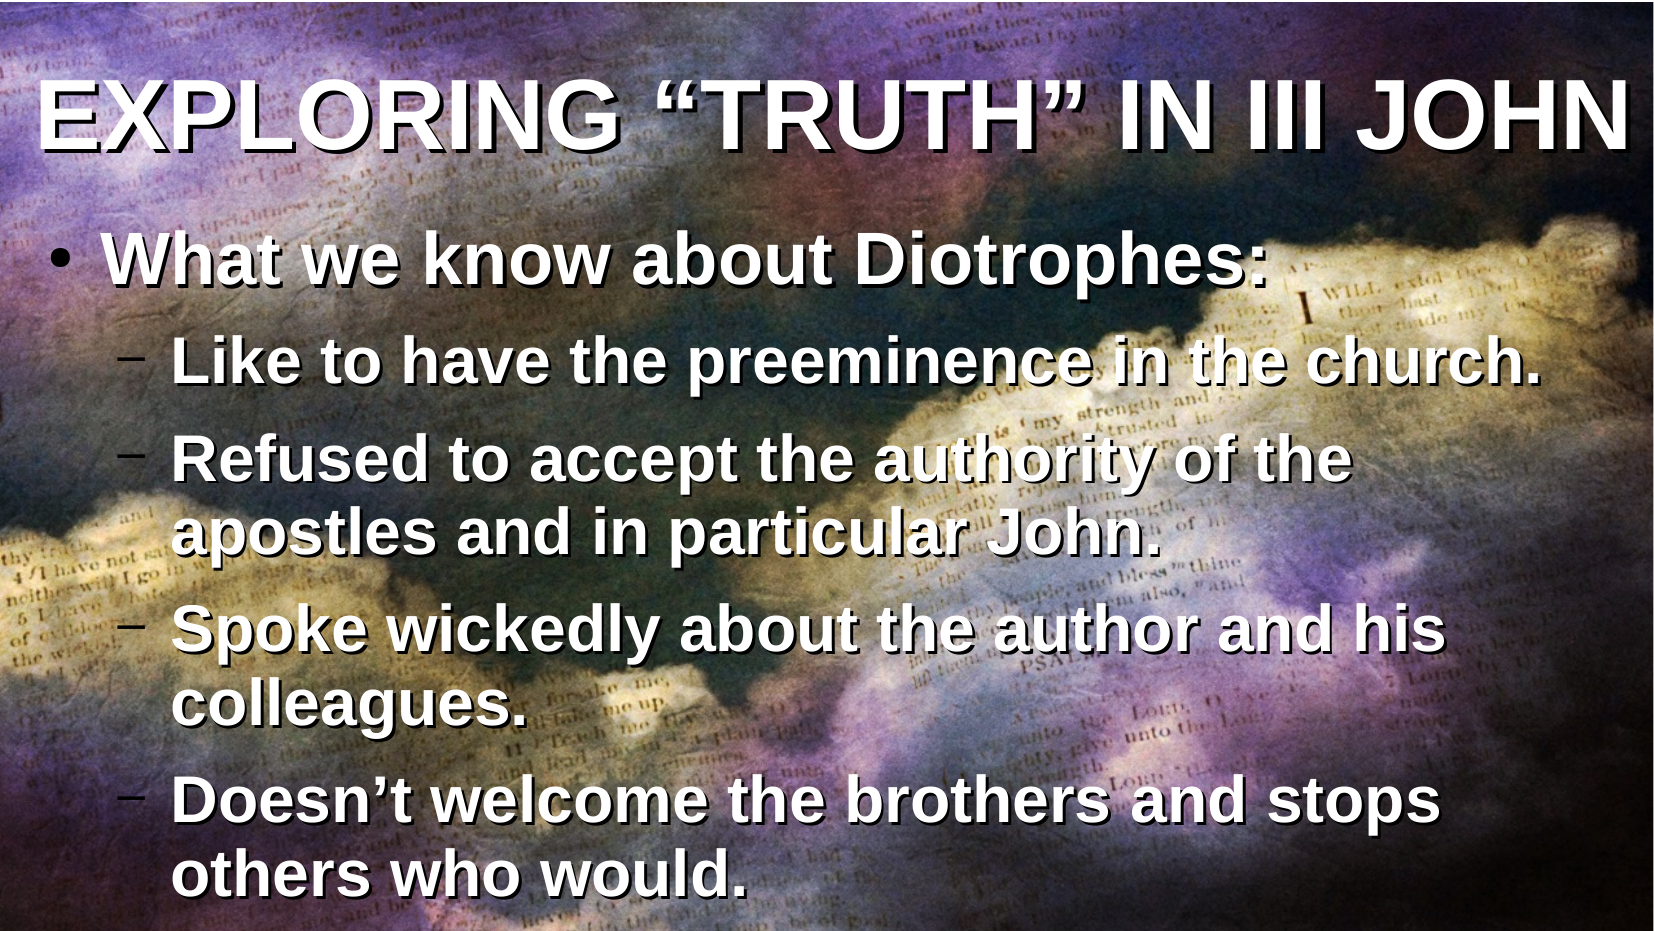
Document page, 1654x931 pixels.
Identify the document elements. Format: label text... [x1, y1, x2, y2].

picture [0, 2, 1654, 931]
list What we know about Diotrophes: Like to have the preeminence in the church. Refused to accept the authority of the apostles and in particular John. Spoke wickedly about the author and his colleagues. Doesn’t welcome the brothers and stops others who would. [30, 217, 1636, 916]
title EXPLORING “TRUTH” IN III JOHN [15, 37, 1654, 193]
